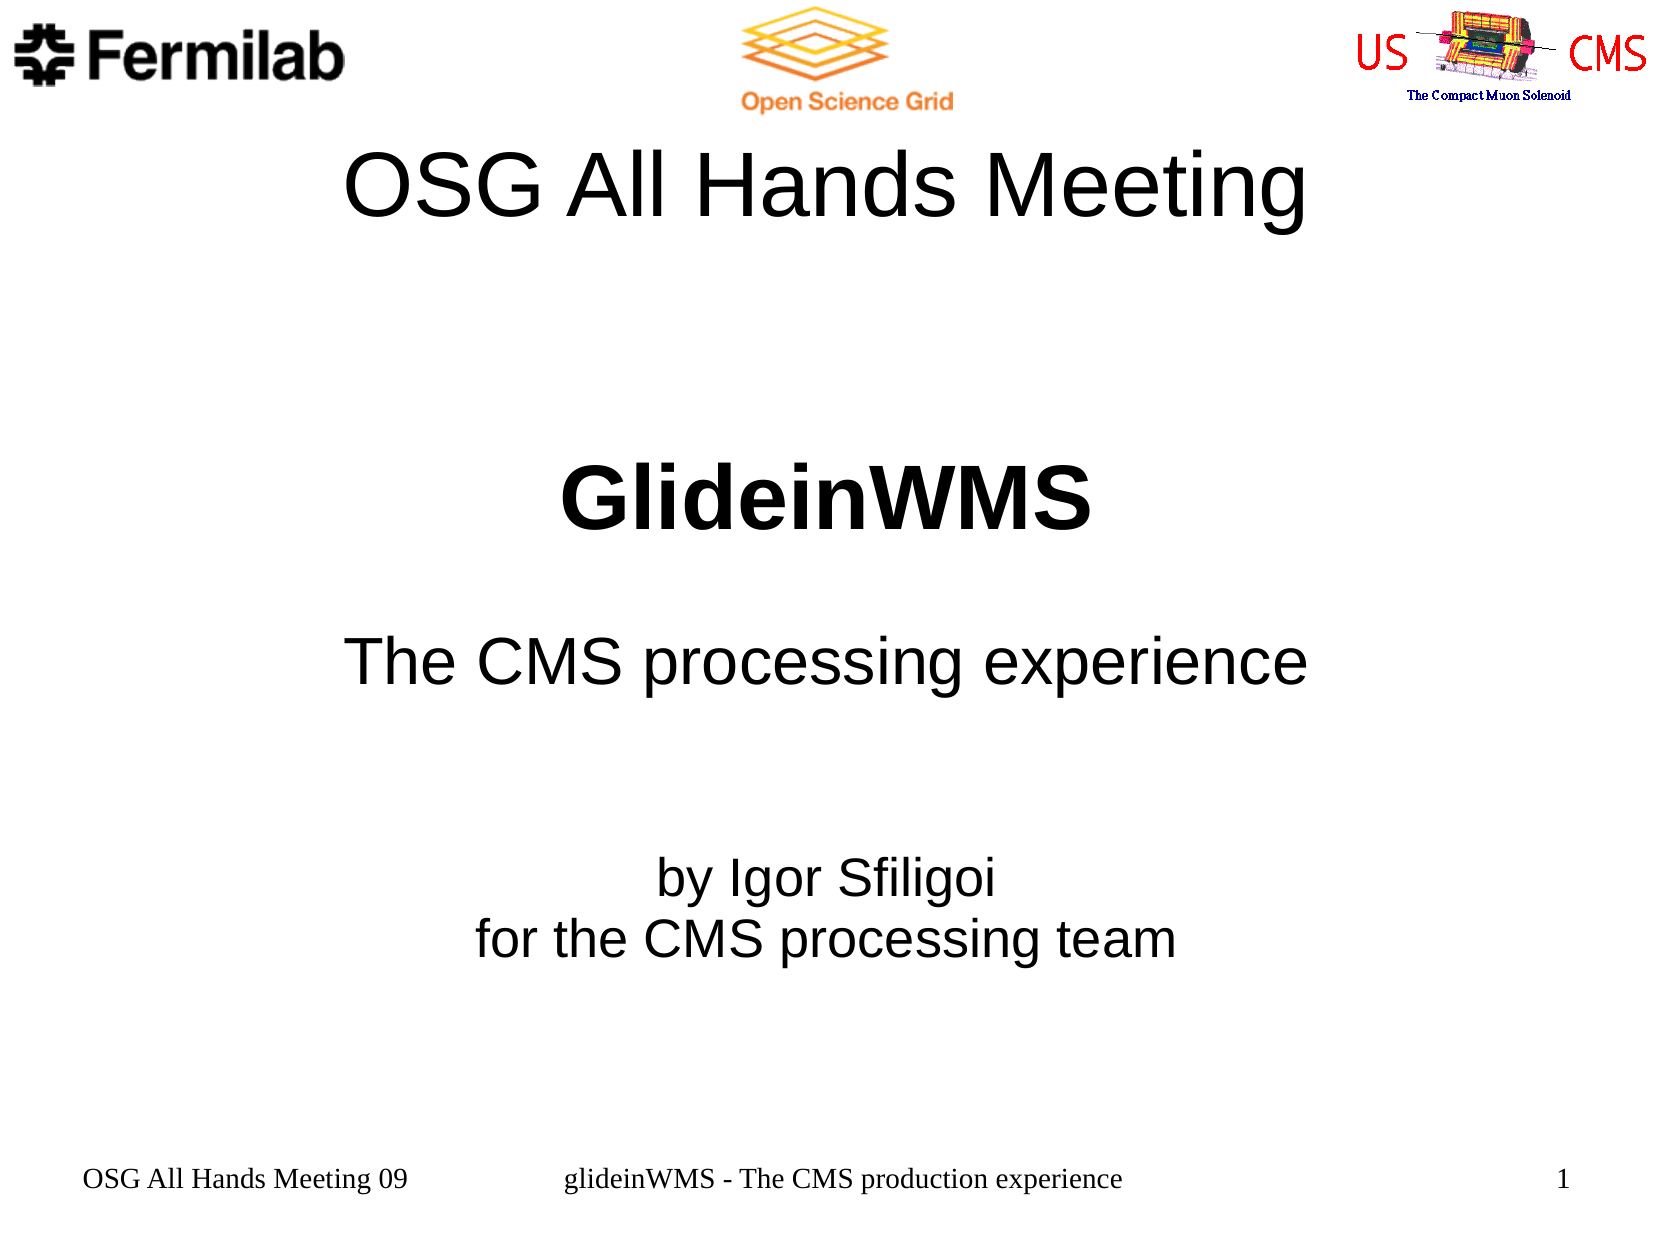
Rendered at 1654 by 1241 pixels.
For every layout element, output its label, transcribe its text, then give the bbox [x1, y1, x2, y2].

title OSG All Hands Meeting [82, 112, 1571, 257]
picture [741, 5, 953, 112]
subtitle GlideinWMS The CMS processing experience by Igor Sfiligoi for the CMS processing team [82, 290, 1571, 1126]
picture [1354, 11, 1648, 102]
picture [14, 23, 345, 87]
